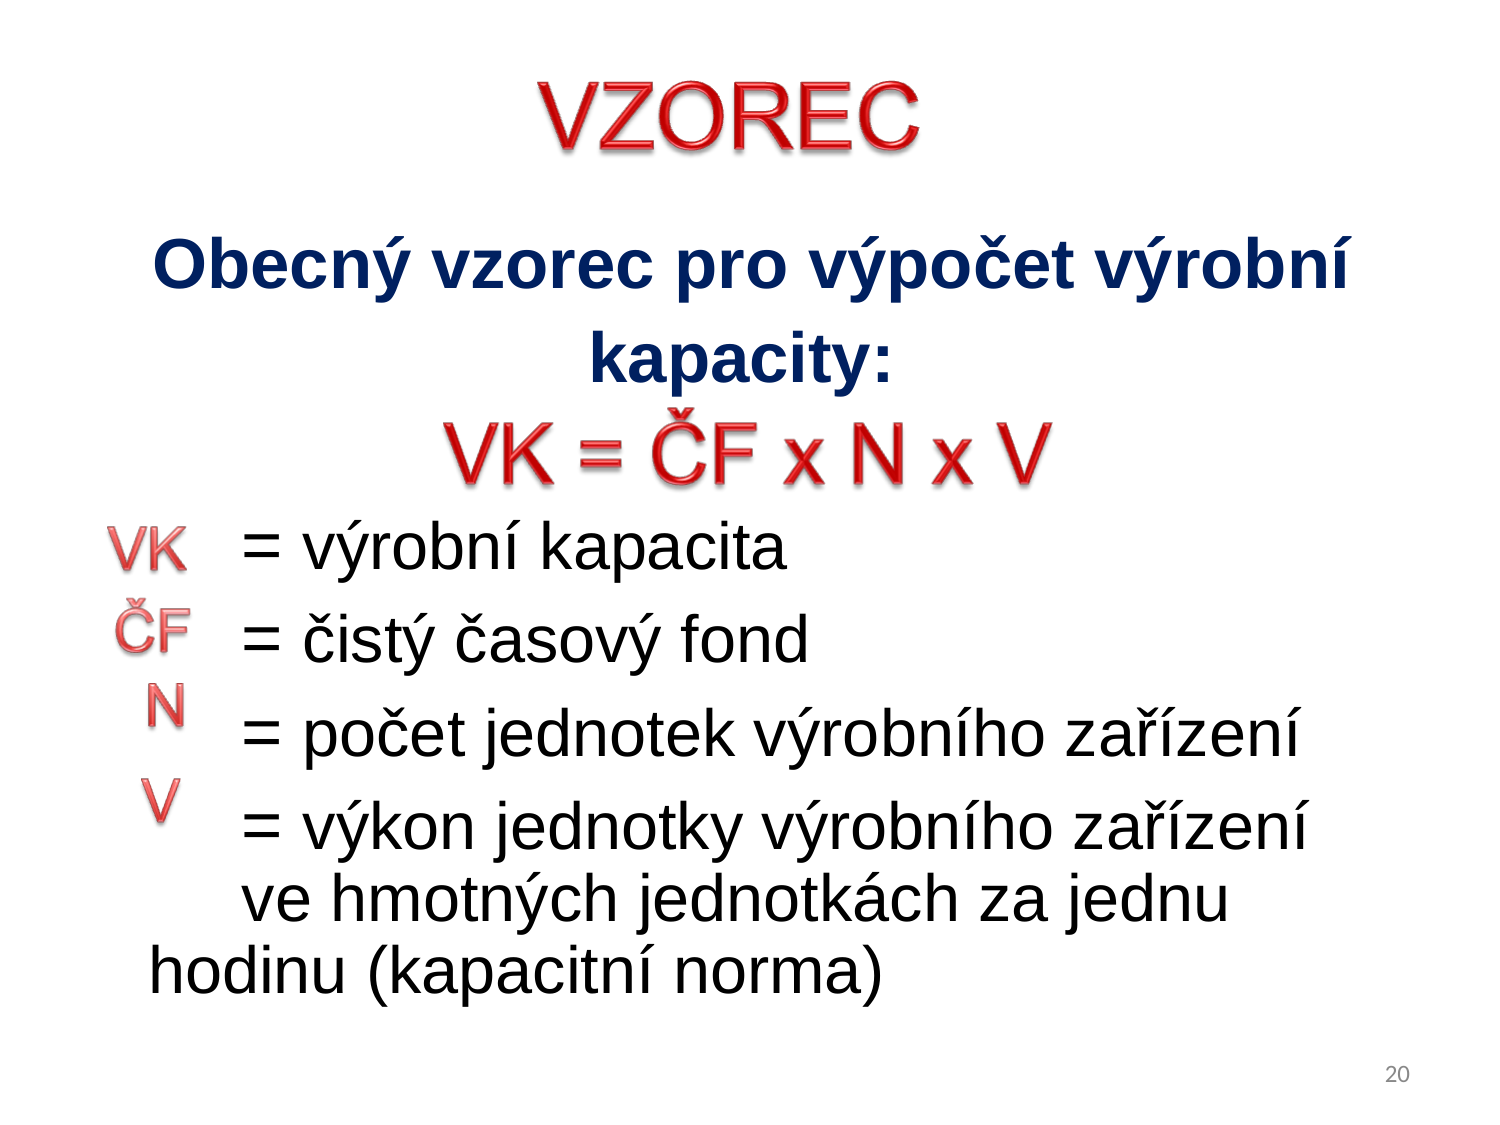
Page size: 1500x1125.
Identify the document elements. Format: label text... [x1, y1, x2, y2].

text_box <číslo> [1074, 1042, 1426, 1103]
picture [64, 454, 234, 859]
list Obecný vzorec pro výpočet výrobní kapacity: = výrobní kapacita = čistý časový fond = počet jednotek výrobního zařízení = výkon jednotky výrobního zařízení ve hmotných jednotkách za jednu hodinu (kapacitní norma) [76, 220, 1427, 1125]
picture [385, 373, 1110, 518]
picture [474, 28, 985, 185]
